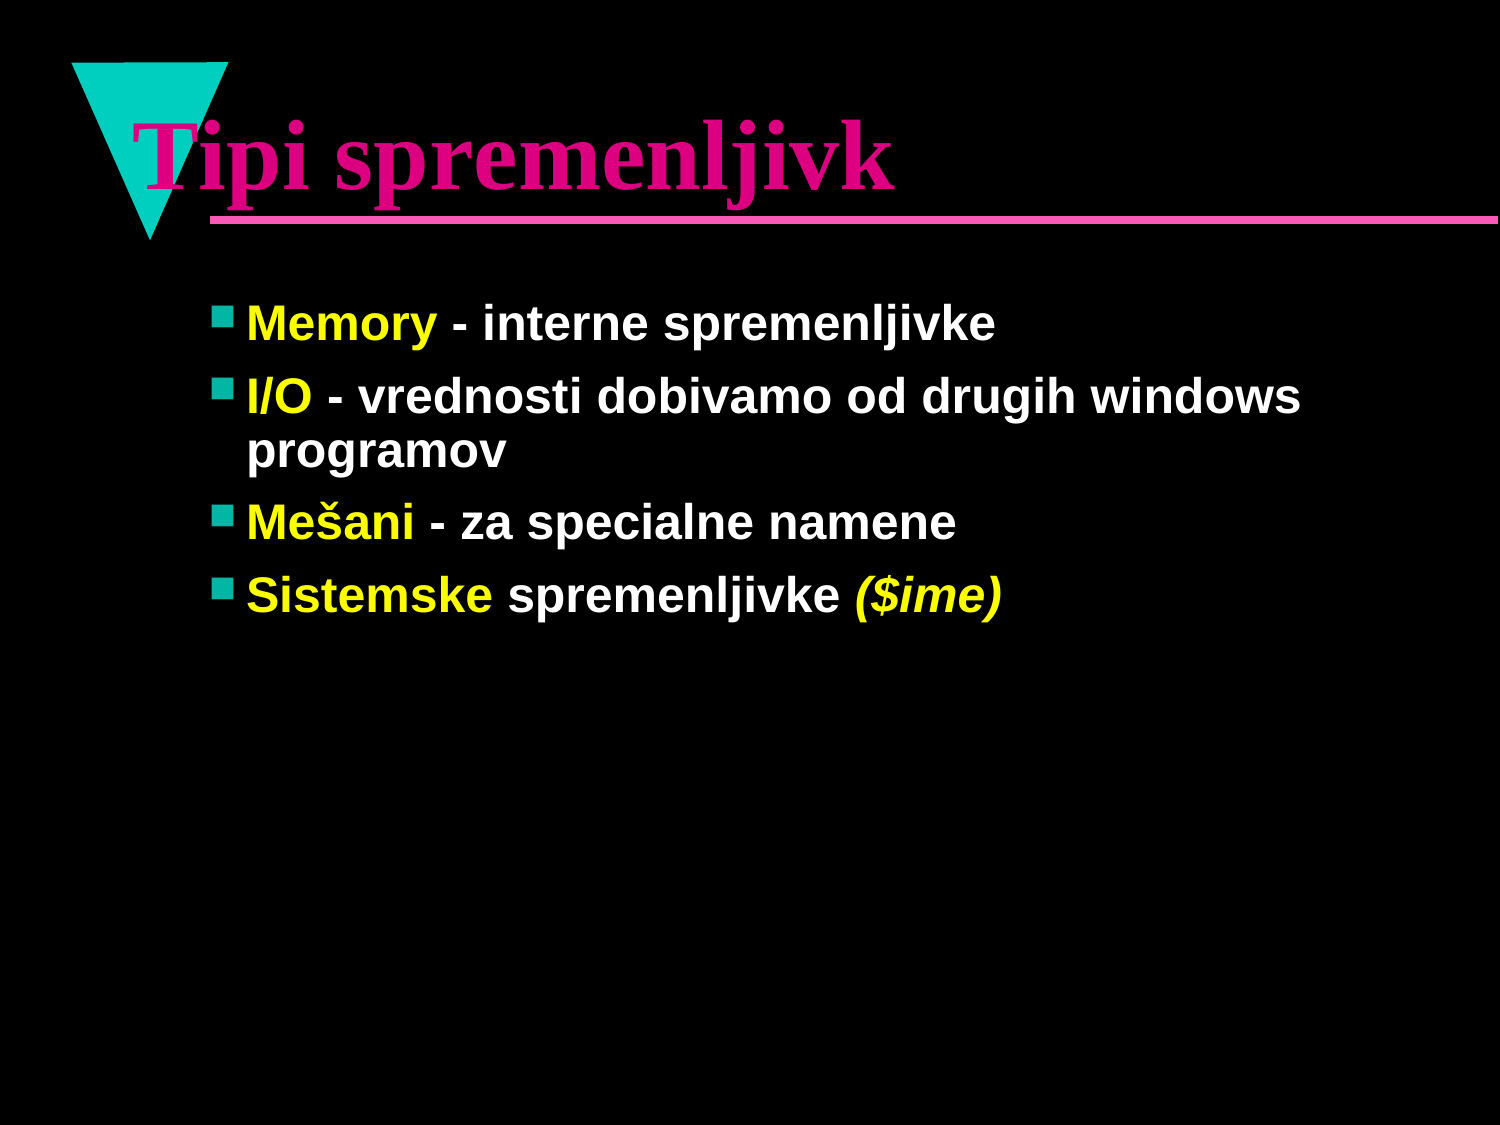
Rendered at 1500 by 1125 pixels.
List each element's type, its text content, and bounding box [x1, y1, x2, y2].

list Memory - interne spremenljivke I/O - vrednosti dobivamo od drugih windows programov Mešani - za specialne namene Sistemske spremenljivke ($ime) [118, 289, 1400, 965]
title Tipi spremenljivk [117, 63, 1426, 251]
